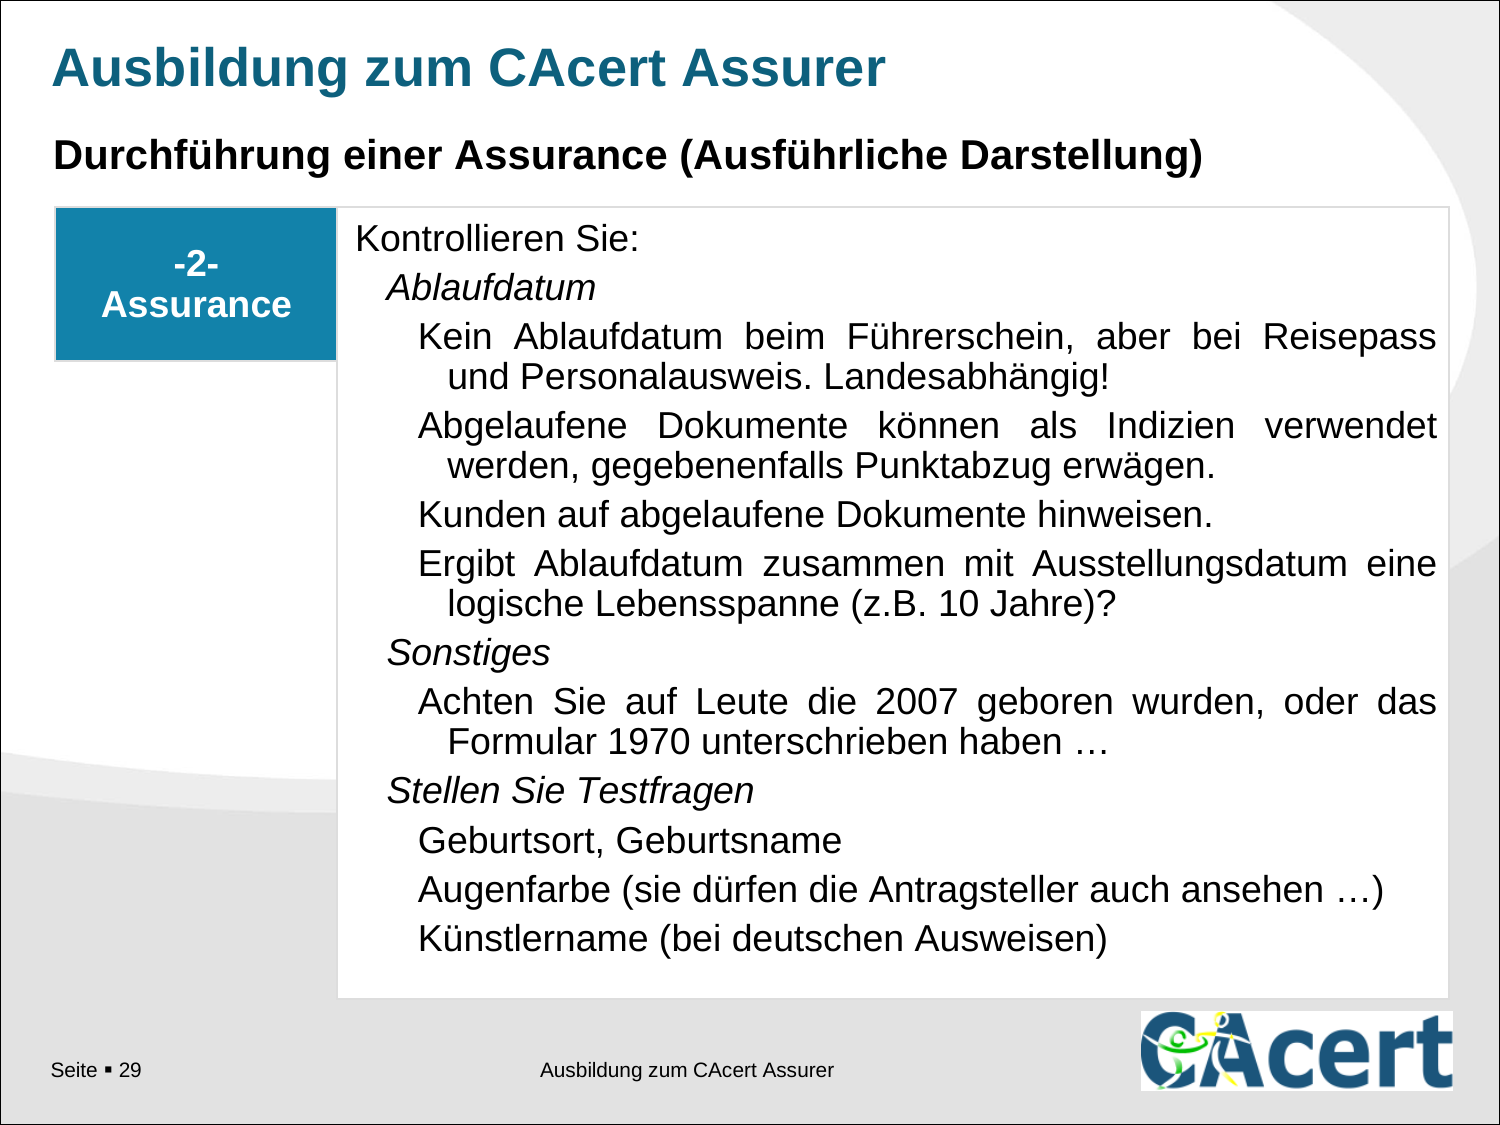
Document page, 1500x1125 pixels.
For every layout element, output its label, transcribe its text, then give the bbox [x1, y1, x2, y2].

title Ausbildung zum CAcert Assurer [51, 19, 1450, 118]
text_box -2- Assurance [55, 207, 337, 361]
text_box Durchführung einer Assurance (Ausführliche Darstellung) [53, 125, 1451, 185]
text_box Kontrollieren Sie: Ablaufdatum Kein Ablaufdatum beim Führerschein, aber bei Reisepass und Personalausweis. Landesabhängig! Abgelaufene Dokumente können als Indizien verwendet werden, gegebenenfalls Punktabzug erwägen. Kunden auf abgelaufene Dokumente hinweisen. Ergibt Ablaufdatum zusammen mit Ausstellungsdatum eine logische Lebensspanne (z.B. 10 Jahre)? Sonstiges Achten Sie auf Leute die 2007 geboren wurden, oder das Formular 1970 unterschrieben haben … Stellen Sie Testfragen Geburtsort, Geburtsname Augenfarbe (sie dürfen die Antragsteller auch ansehen …) Künstlername (bei deutschen Ausweisen) [337, 207, 1450, 1000]
picture [1, 1, 1499, 1124]
